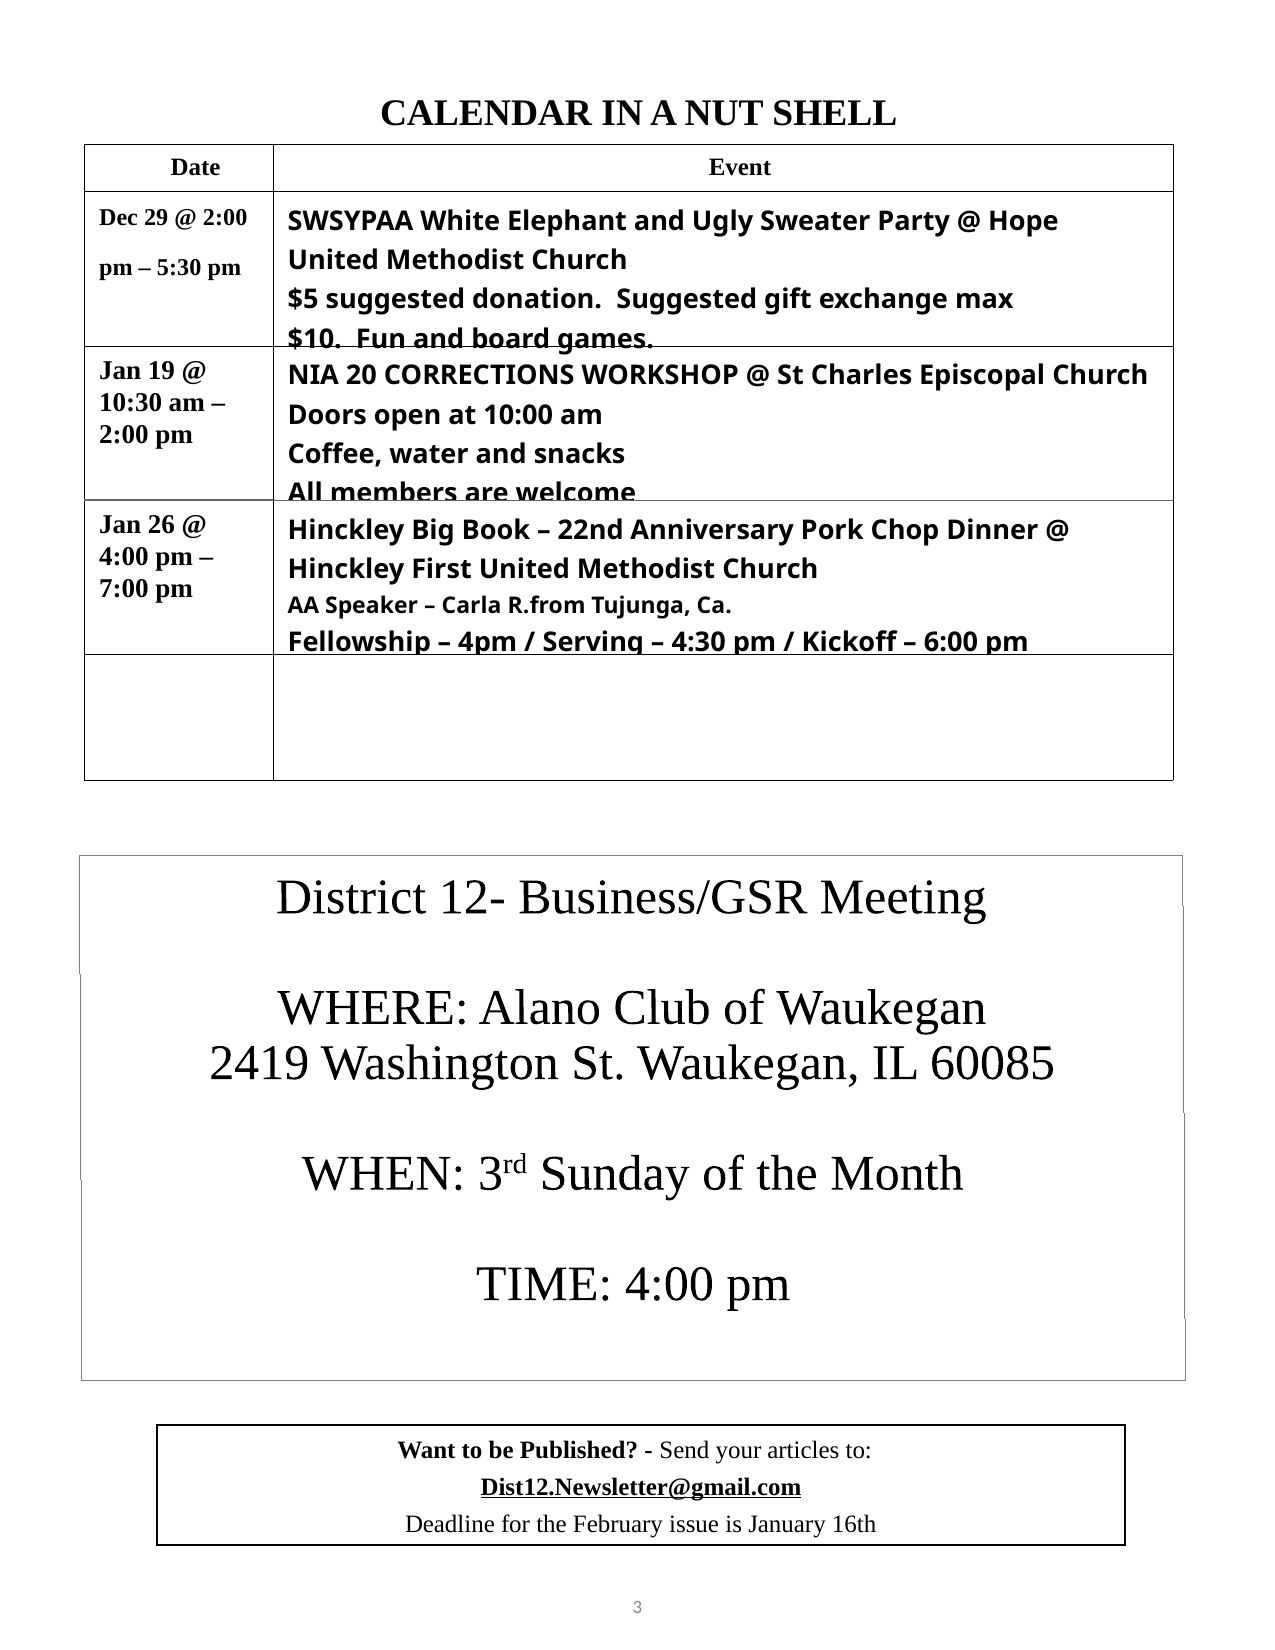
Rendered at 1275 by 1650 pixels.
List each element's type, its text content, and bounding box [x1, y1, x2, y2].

text_box Want to be Published? - Send your articles to: Dist12.Newsletter@gmail.com Deadline for the February issue is January 16th [157, 1424, 1126, 1546]
table_cell Hinckley Big Book – 22nd Anniversary Pork Chop Dinner @ Hinckley First United Methodist Church AA Speaker – Carla R. from Tujunga, Ca. Fellowship – 4pm / Serving – 4:30 pm / Kickoff – 6:00 pm [274, 501, 1173, 654]
table_cell [274, 655, 1173, 780]
table_cell [85, 655, 273, 780]
table_cell Jan 19 @ 10:30 am – 2:00 pm [85, 347, 273, 499]
table_cell Jan 26 @ 4:00 pm – 7:00 pm [85, 501, 273, 654]
table_cell NIA 20 CORRECTIONS WORKSHOP @ St Charles Episcopal Church Doors open at 10:00 am Coffee, water and snacks All members are welcome [274, 347, 1173, 500]
table_header [85, 84, 273, 144]
table_cell SWSYPAA White Elephant and Ugly Sweater Party @ Hope United Methodist Church $5 suggested donation. Suggested gift exchange max $10. Fun and board games. [274, 192, 1173, 346]
table_cell Date [85, 145, 273, 191]
text_box District 12- Business/GSR Meeting WHERE: Alano Club of Waukegan 2419 Washington St. Waukegan, IL 60085 WHEN: 3rd Sunday of the Month TIME: 4:00 pm [79, 855, 1186, 1381]
table_cell Dec 29 @ 2:00 pm – 5:30 pm [85, 192, 273, 346]
table_header CALENDAR IN A NUT SHELL [274, 84, 1173, 144]
table_cell Event [274, 145, 1173, 191]
text_box <number> [510, 1562, 764, 1650]
